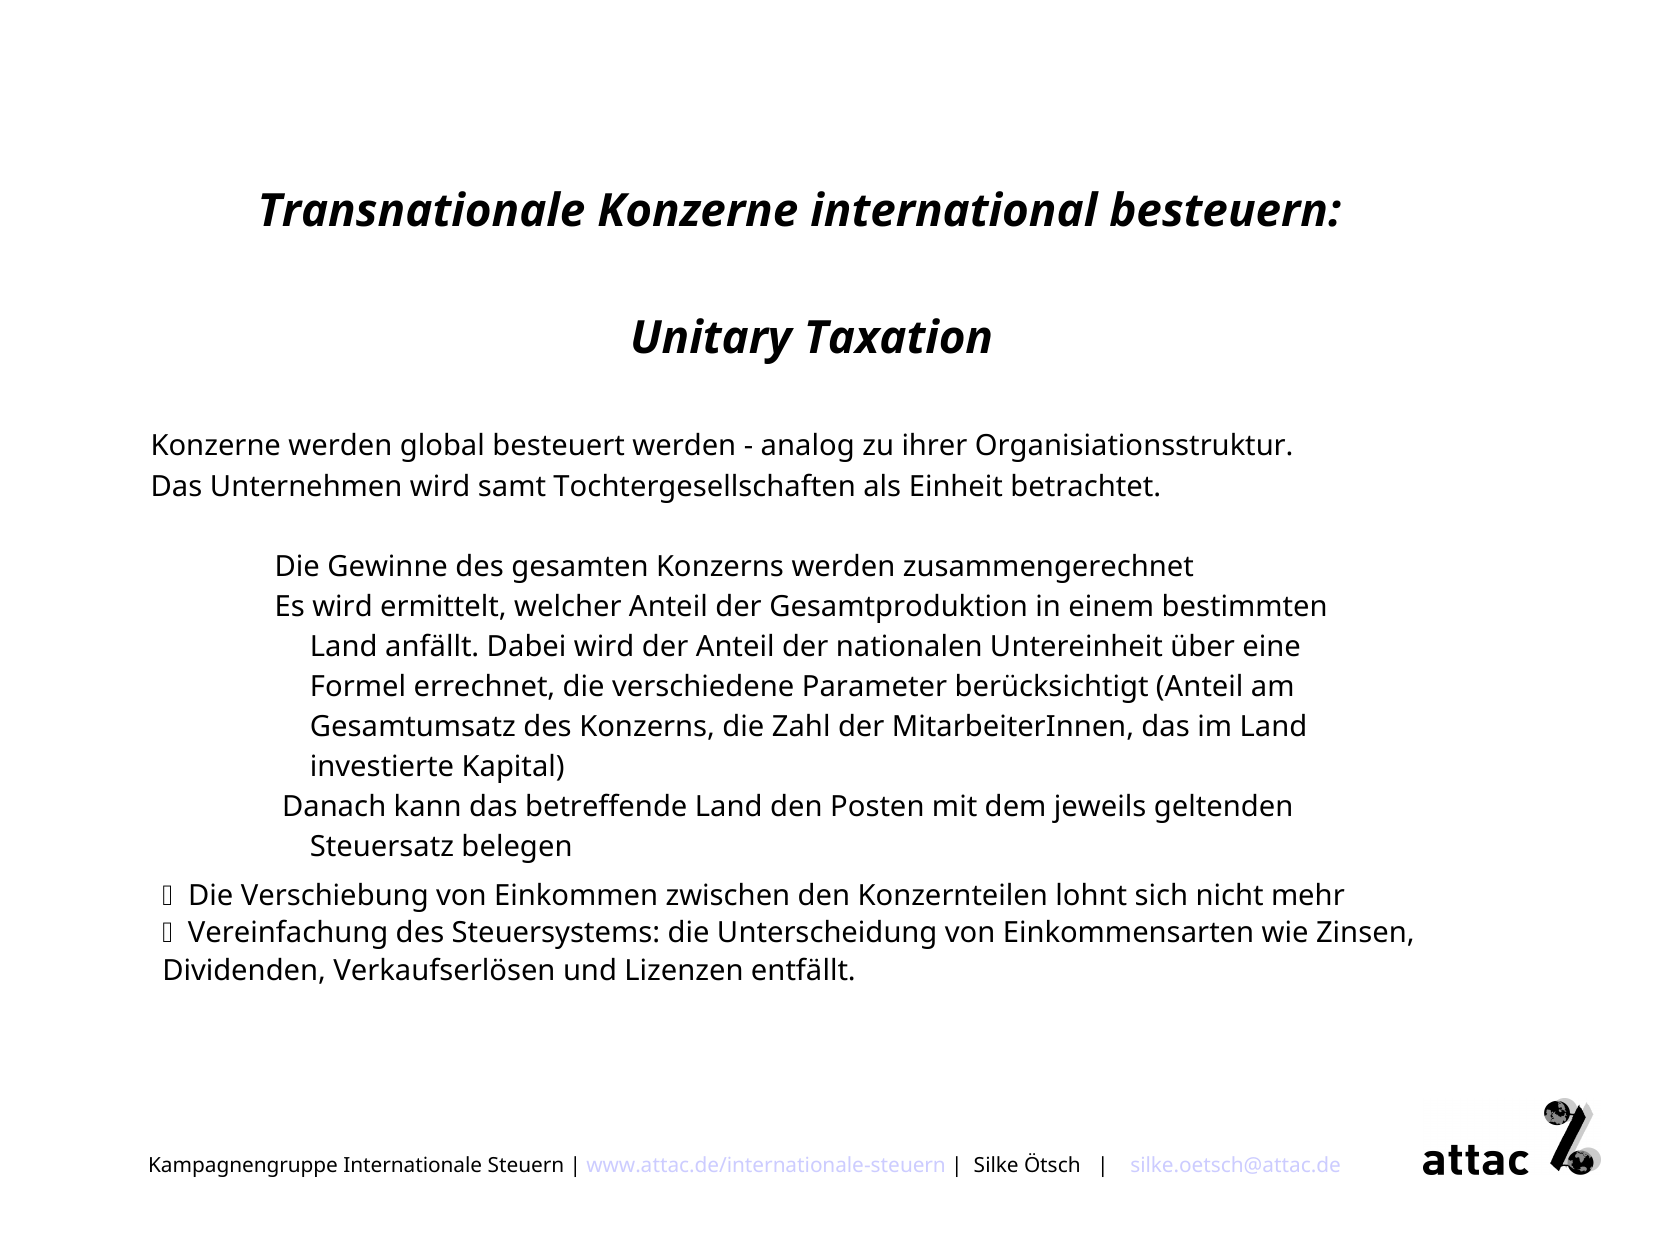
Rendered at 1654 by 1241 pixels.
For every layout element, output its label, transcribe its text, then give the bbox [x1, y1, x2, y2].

picture [1423, 1098, 1601, 1175]
text_box Transnationale Konzerne international besteuern: Unitary Taxation [147, 169, 1477, 375]
text_box Kampagnengruppe Internationale Steuern | www.attac.de/internationale-steuern | Silke Ötsch | silke.oetsch@attac.de [53, 1114, 1447, 1187]
text_box Konzerne werden global besteuert werden - analog zu ihrer Organisiationsstruktur. Das Unternehmen wird samt Tochtergesellschaften als Einheit betrachtet. [135, 416, 1583, 512]
text_box Die Gewinne des gesamten Konzerns werden zusammengerechnet Es wird ermittelt, welcher Anteil der Gesamtproduktion in einem bestimmten Land anfällt. Dabei wird der Anteil der nationalen Untereinheit über eine Formel errechnet, die verschiedene Parameter berücksichtigt (Anteil am Gesamtumsatz des Konzerns, die Zahl der MitarbeiterInnen, das im Land investierte Kapital) Danach kann das betreffende Land den Posten mit dem jeweils geltenden Steuersatz belegen [259, 537, 1359, 873]
text_box  Die Verschiebung von Einkommen zwischen den Konzernteilen lohnt sich nicht mehr Vereinfachung des Steuersystems: die Unterscheidung von Einkommensarten wie Zinsen, Dividenden, Verkaufserlösen und Lizenzen entfällt. [147, 868, 1506, 996]
